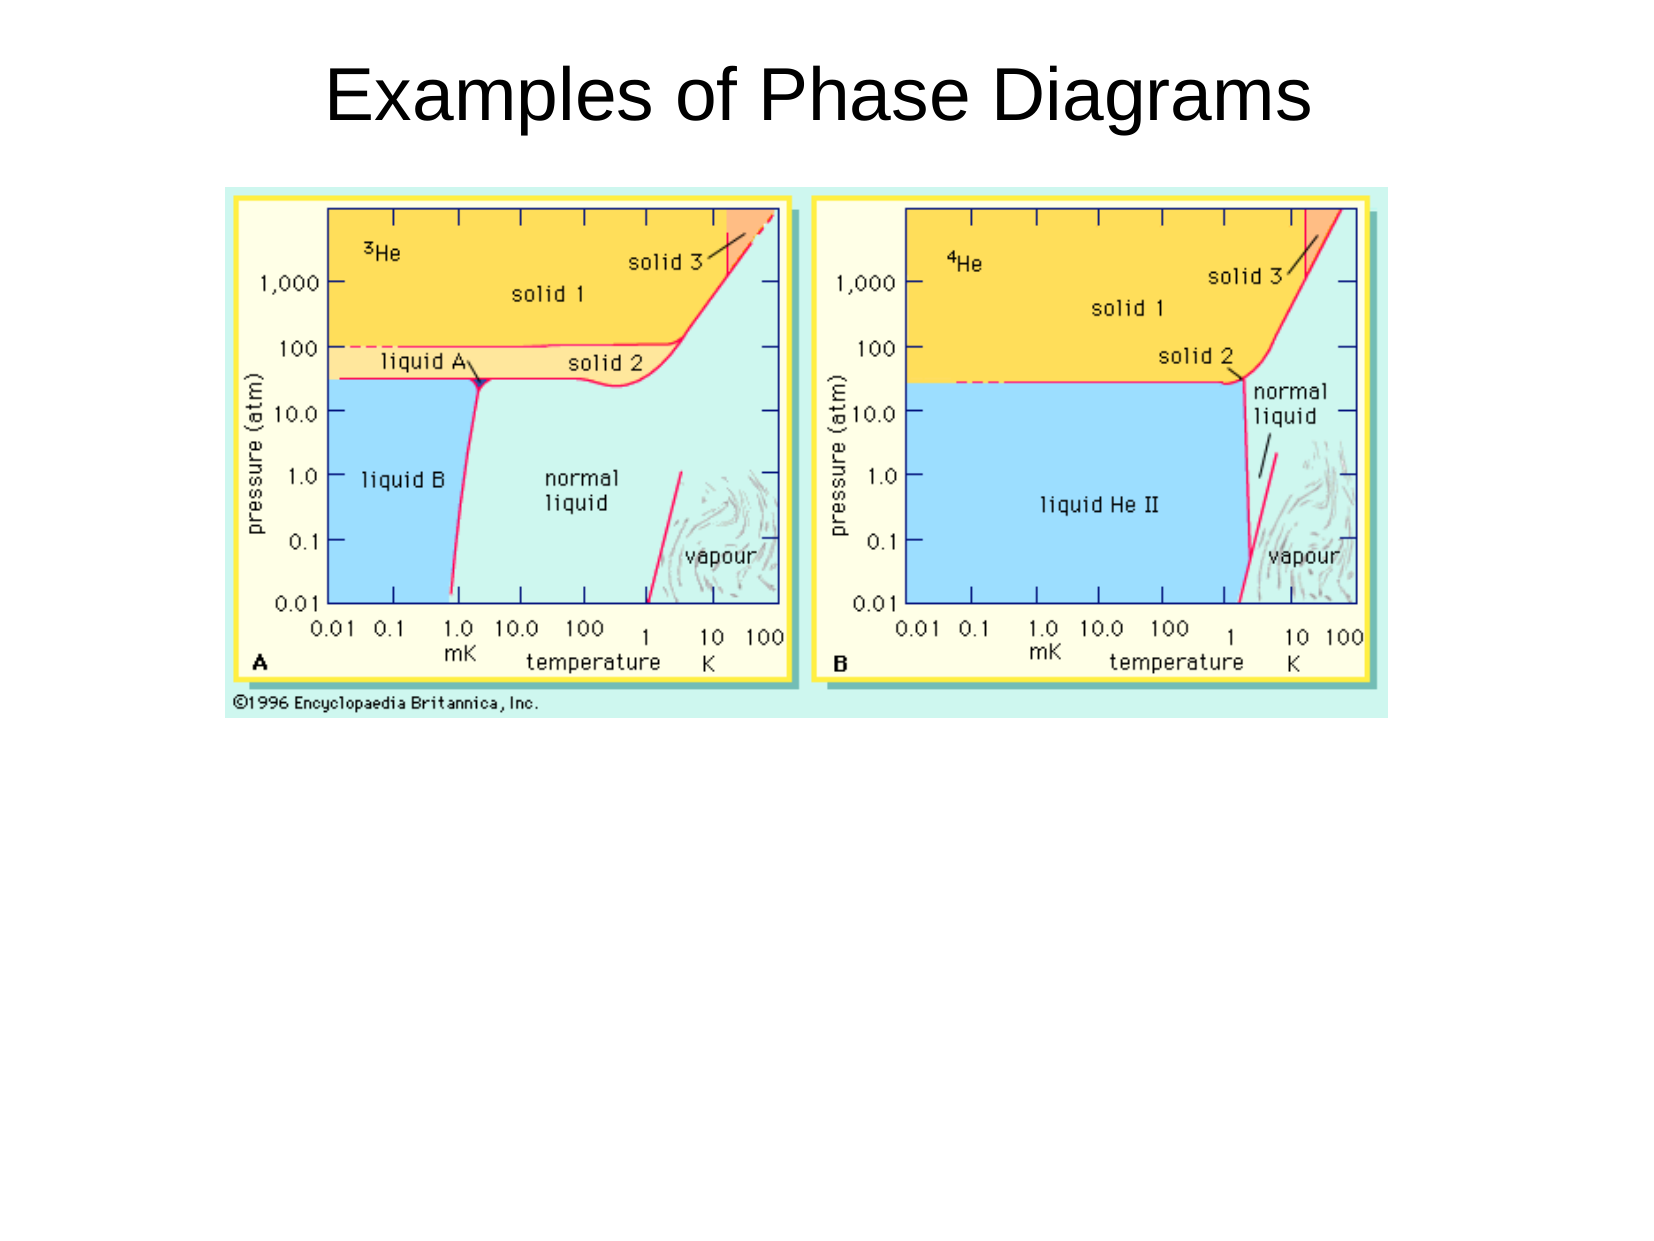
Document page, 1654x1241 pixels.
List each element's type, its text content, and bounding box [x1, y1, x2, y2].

title Examples of Phase Diagrams [75, 19, 1564, 170]
picture [225, 187, 1388, 718]
